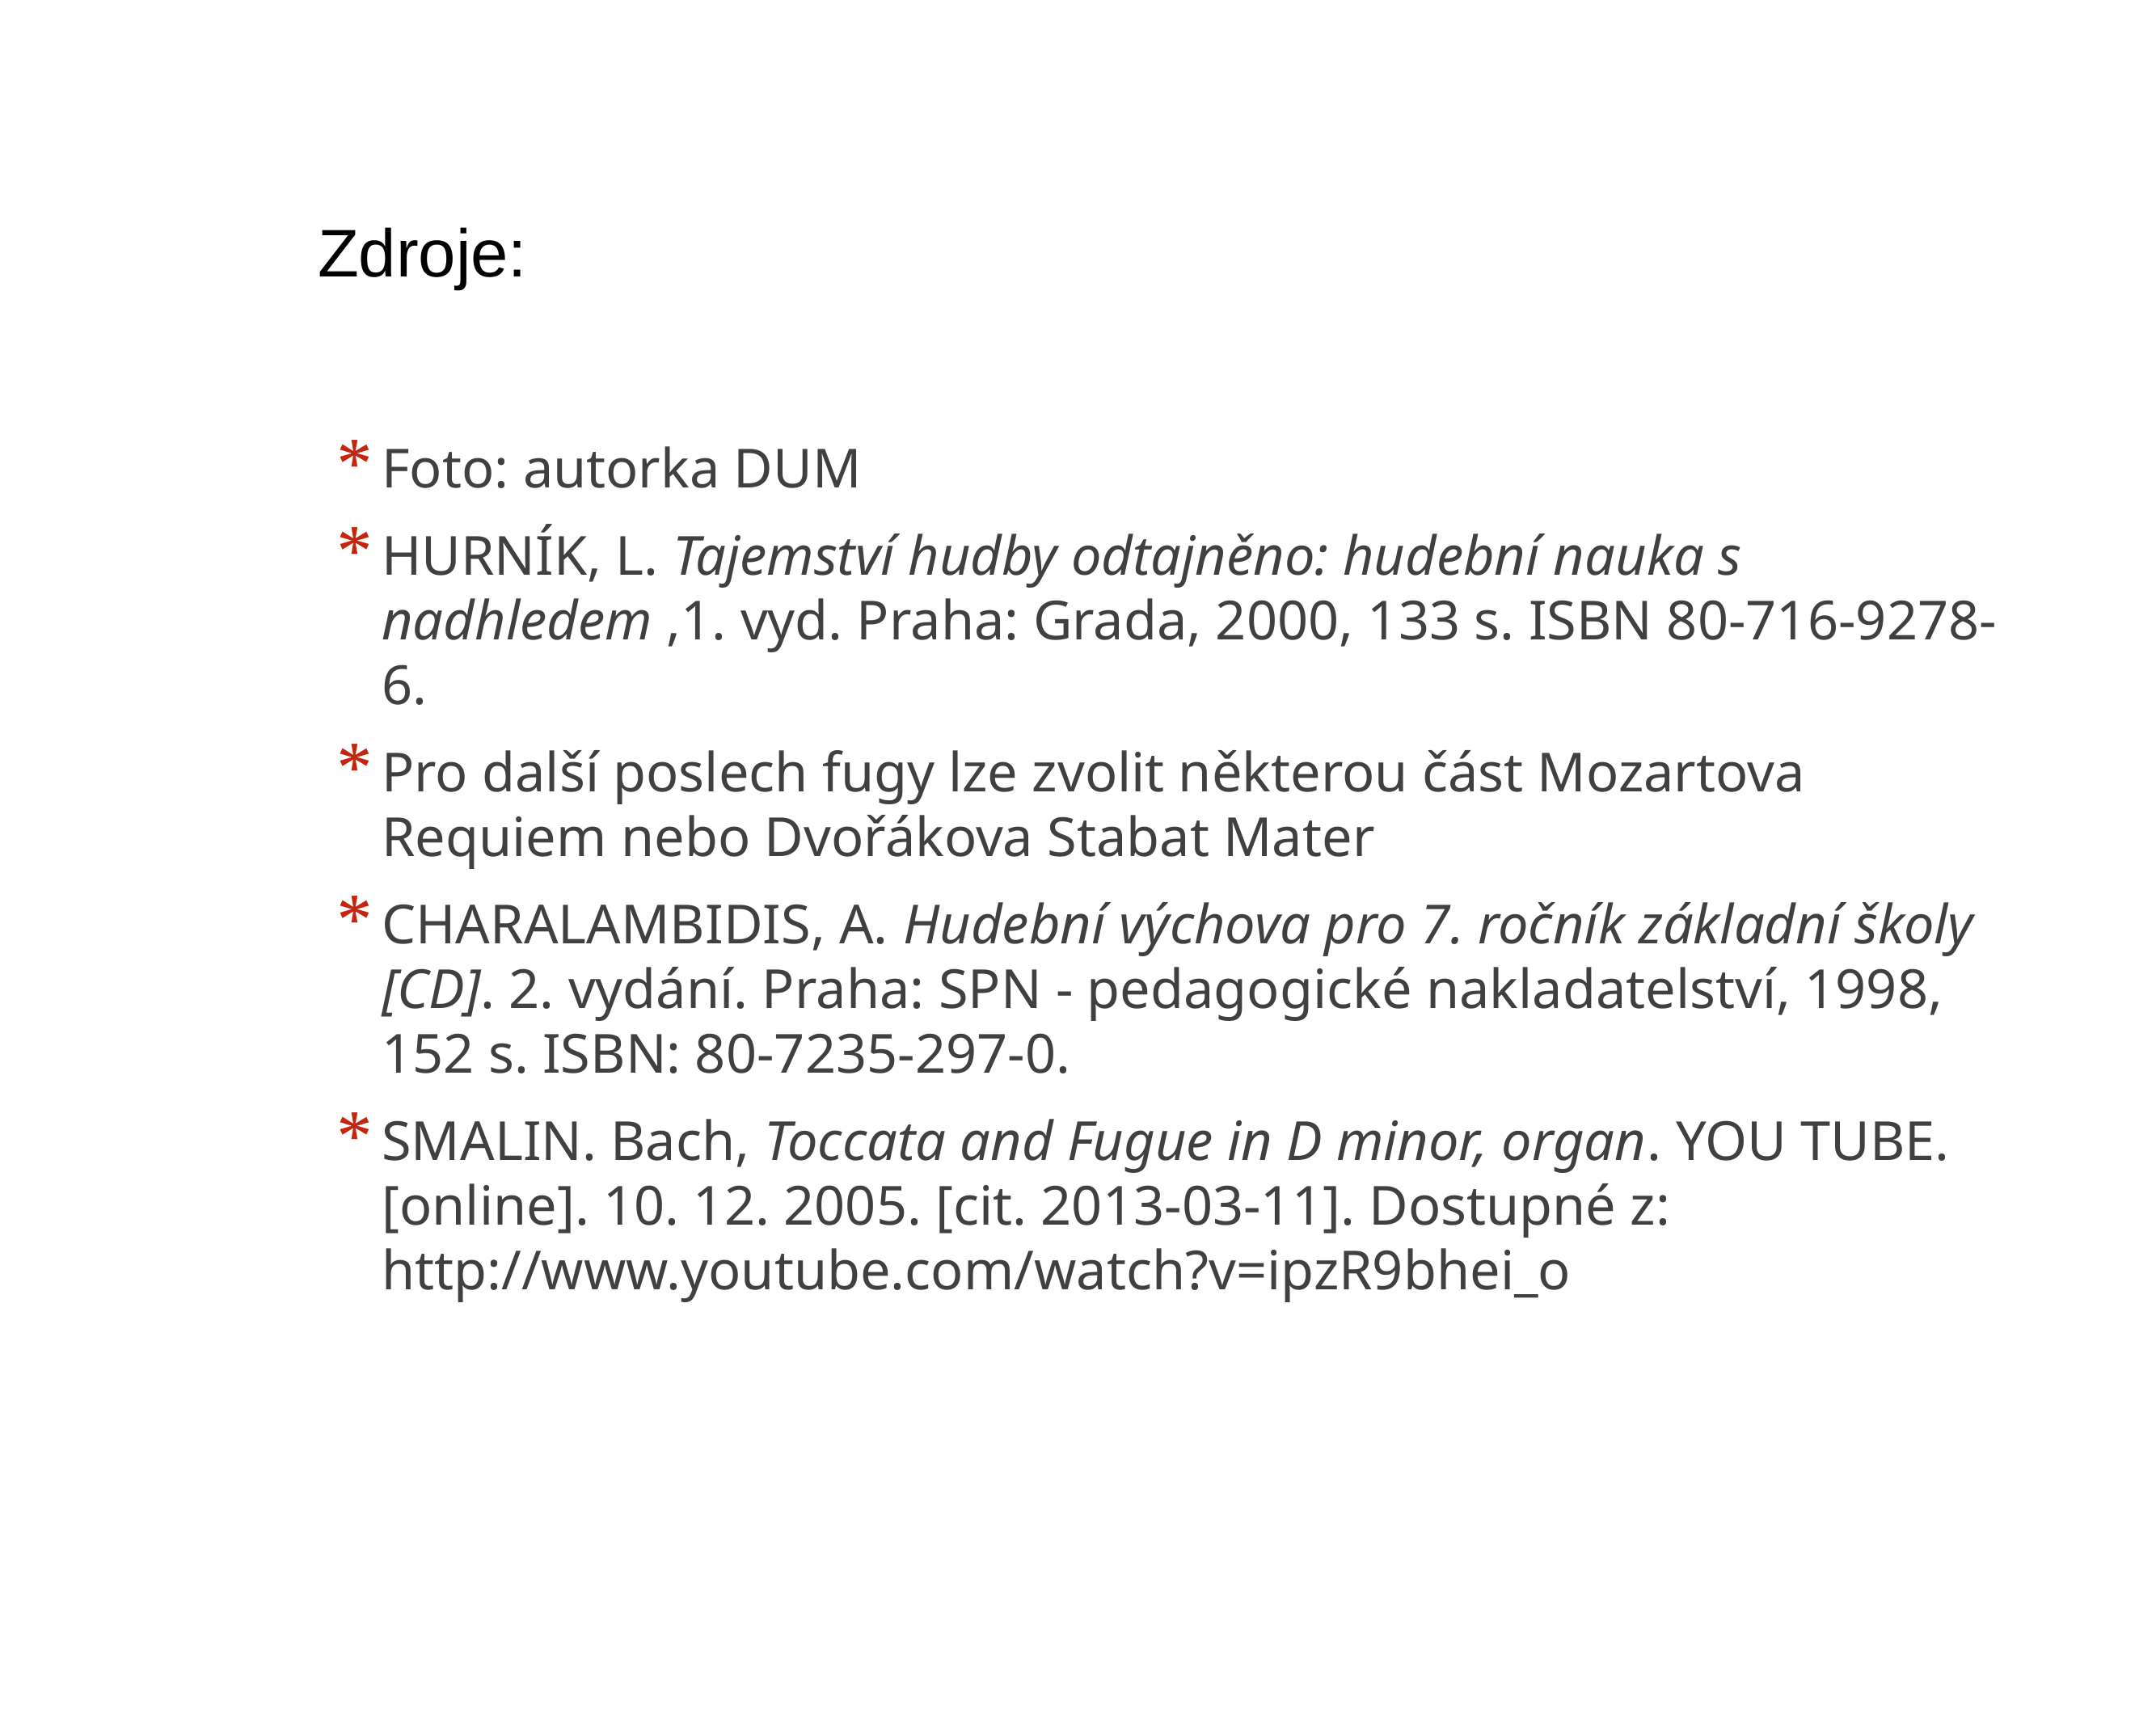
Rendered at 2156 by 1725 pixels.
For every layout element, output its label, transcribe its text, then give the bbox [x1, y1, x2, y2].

text_box Zdroje: [306, 203, 540, 297]
list Foto: autorka DUM HURNÍK, L. Tajemství hudby odtajněno: hudební nauka s nadhledem ,1. vyd. Praha: Grada, 2000, 133 s. ISBN 80-716-9278-6. Pro další poslech fugy lze zvolit některou část Mozartova Requiem nebo Dvořákova Stabat Mater CHARALAMBIDIS, A. Hudební výchova pro 7. ročník základní školy [CD]. 2. vydání. Praha: SPN - pedagogické nakladatelství, 1998, 152 s. ISBN: 80-7235-297-0. SMALIN. Bach, Toccata and Fugue in D minor, organ. YOU TUBE. [online]. 10. 12. 2005. [cit. 2013-03-11]. Dostupné z: http://www.youtube.com/watch?v=ipzR9bhei_o [304, 423, 2033, 1563]
